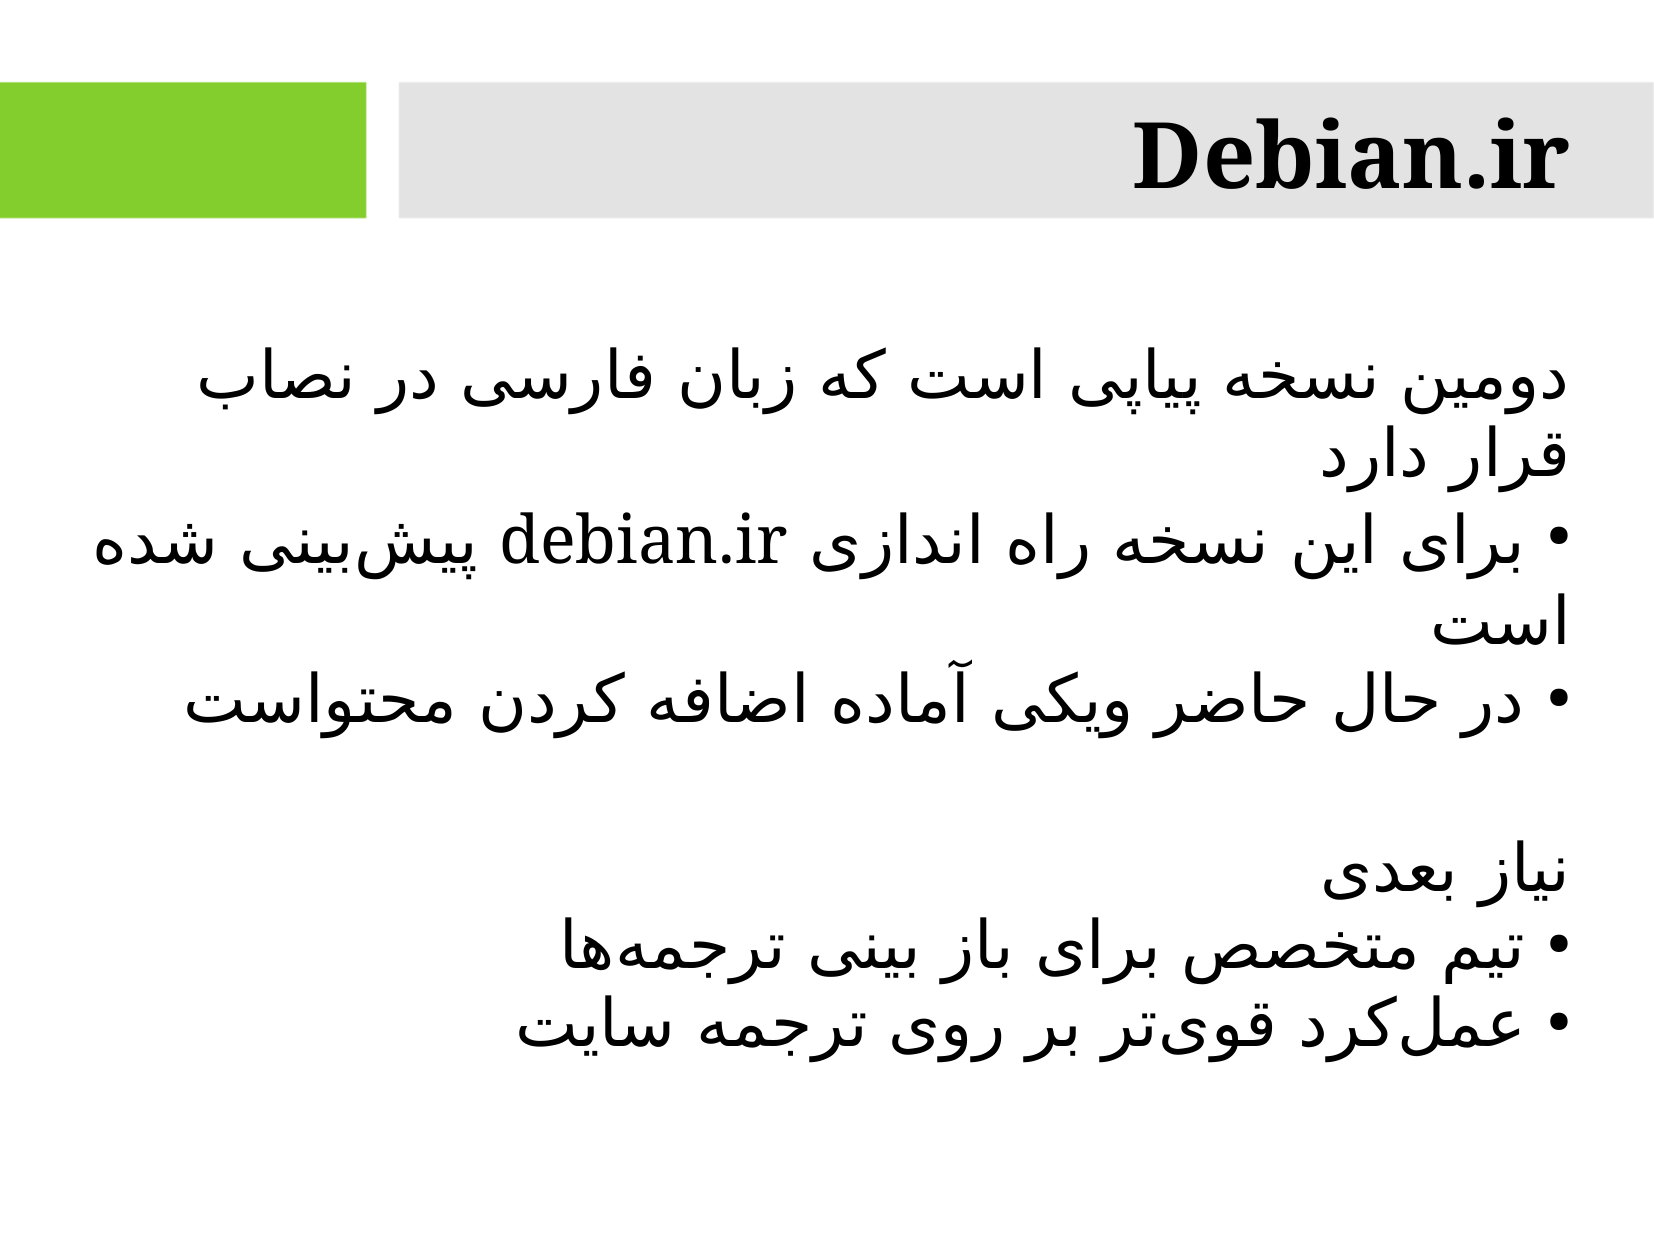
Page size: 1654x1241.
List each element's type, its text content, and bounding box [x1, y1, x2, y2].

picture [0, 0, 1654, 1241]
title Debian.ir [82, 49, 1571, 257]
subtitle دومین نسخه پیاپی است که زبان فارسی در نصاب قرار دارد برای این نسخه راه اندازی debian.ir پیش‌بینی شده است در حال حاضر ویکی آماده اضافه کردن محتواست نیاز بعدی تیم متخصص برای باز بینی ترجمه‌ها عمل‌کرد قوی‌تر بر روی ترجمه سایت [82, 290, 1571, 1109]
